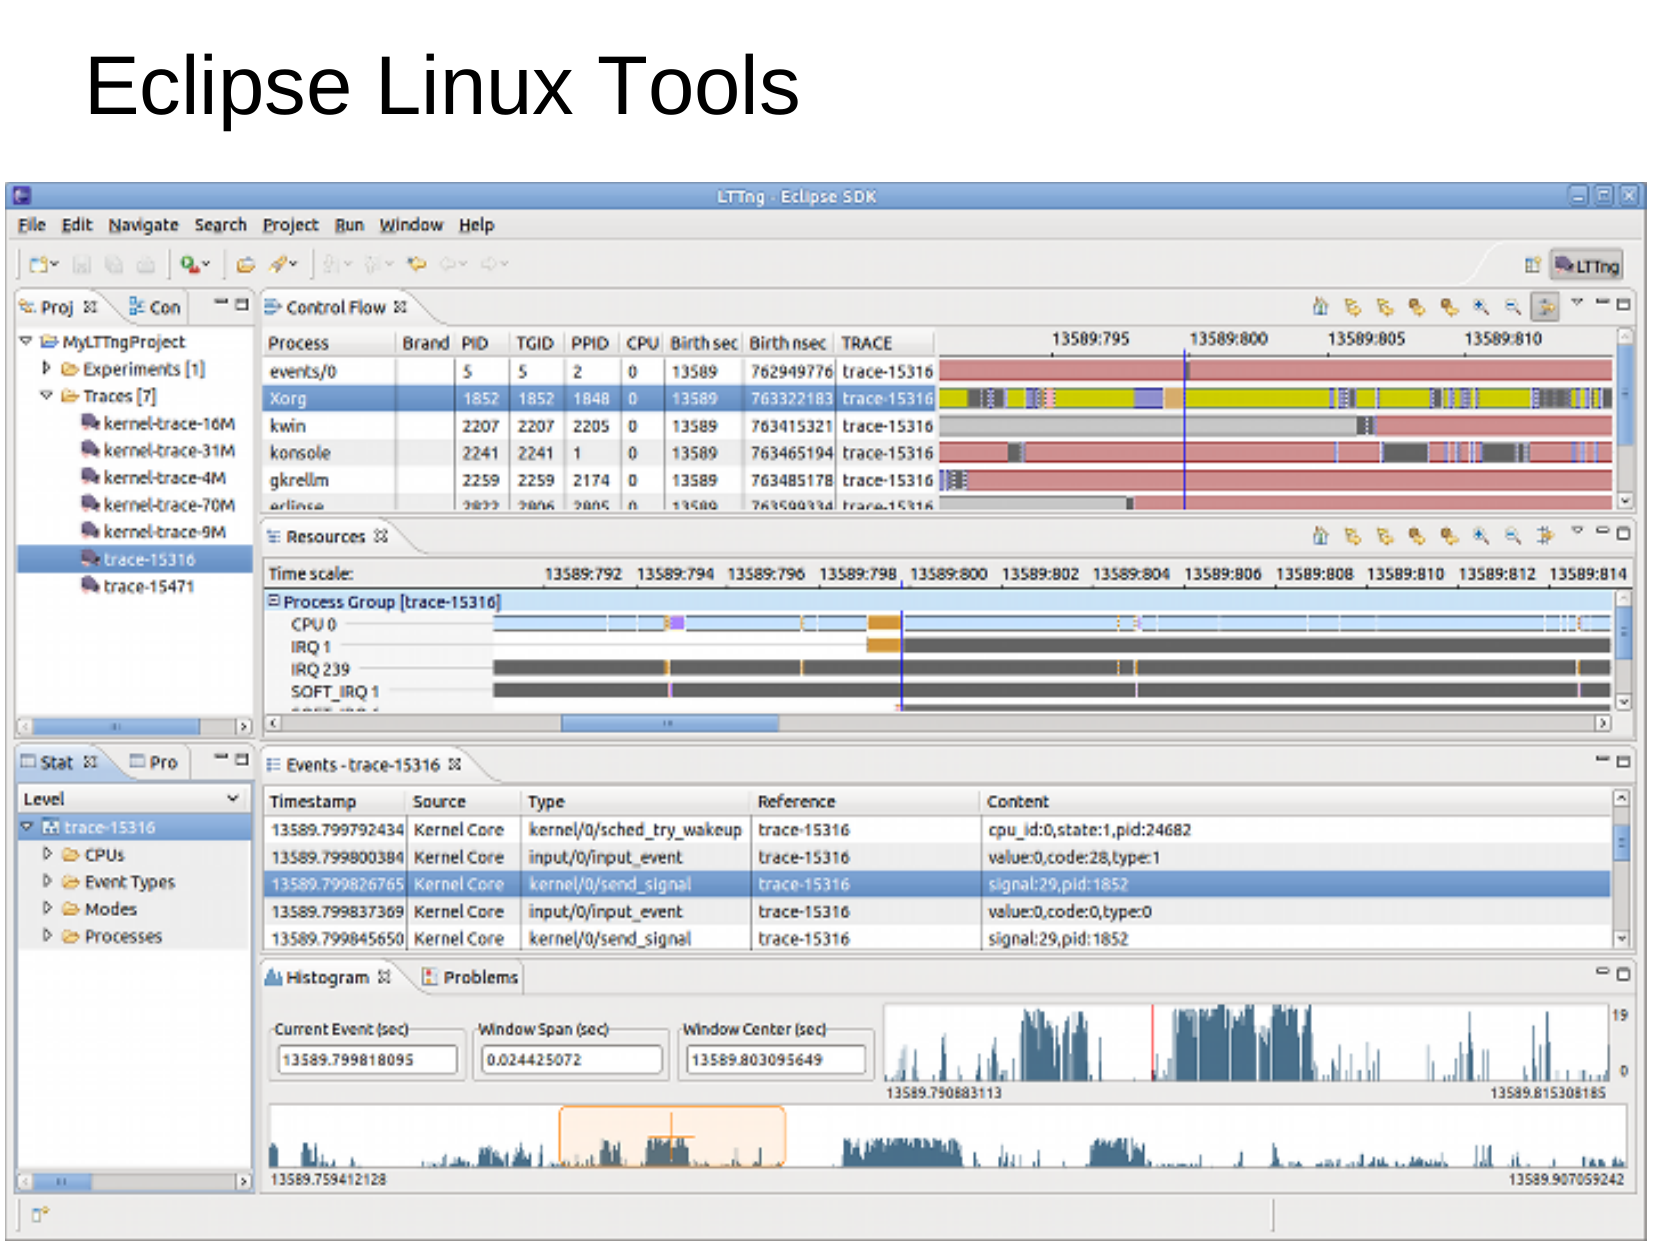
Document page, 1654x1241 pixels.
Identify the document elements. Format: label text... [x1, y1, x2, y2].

text_box Eclipse Linux Tools [69, 23, 1290, 182]
picture [5, 182, 1647, 1241]
